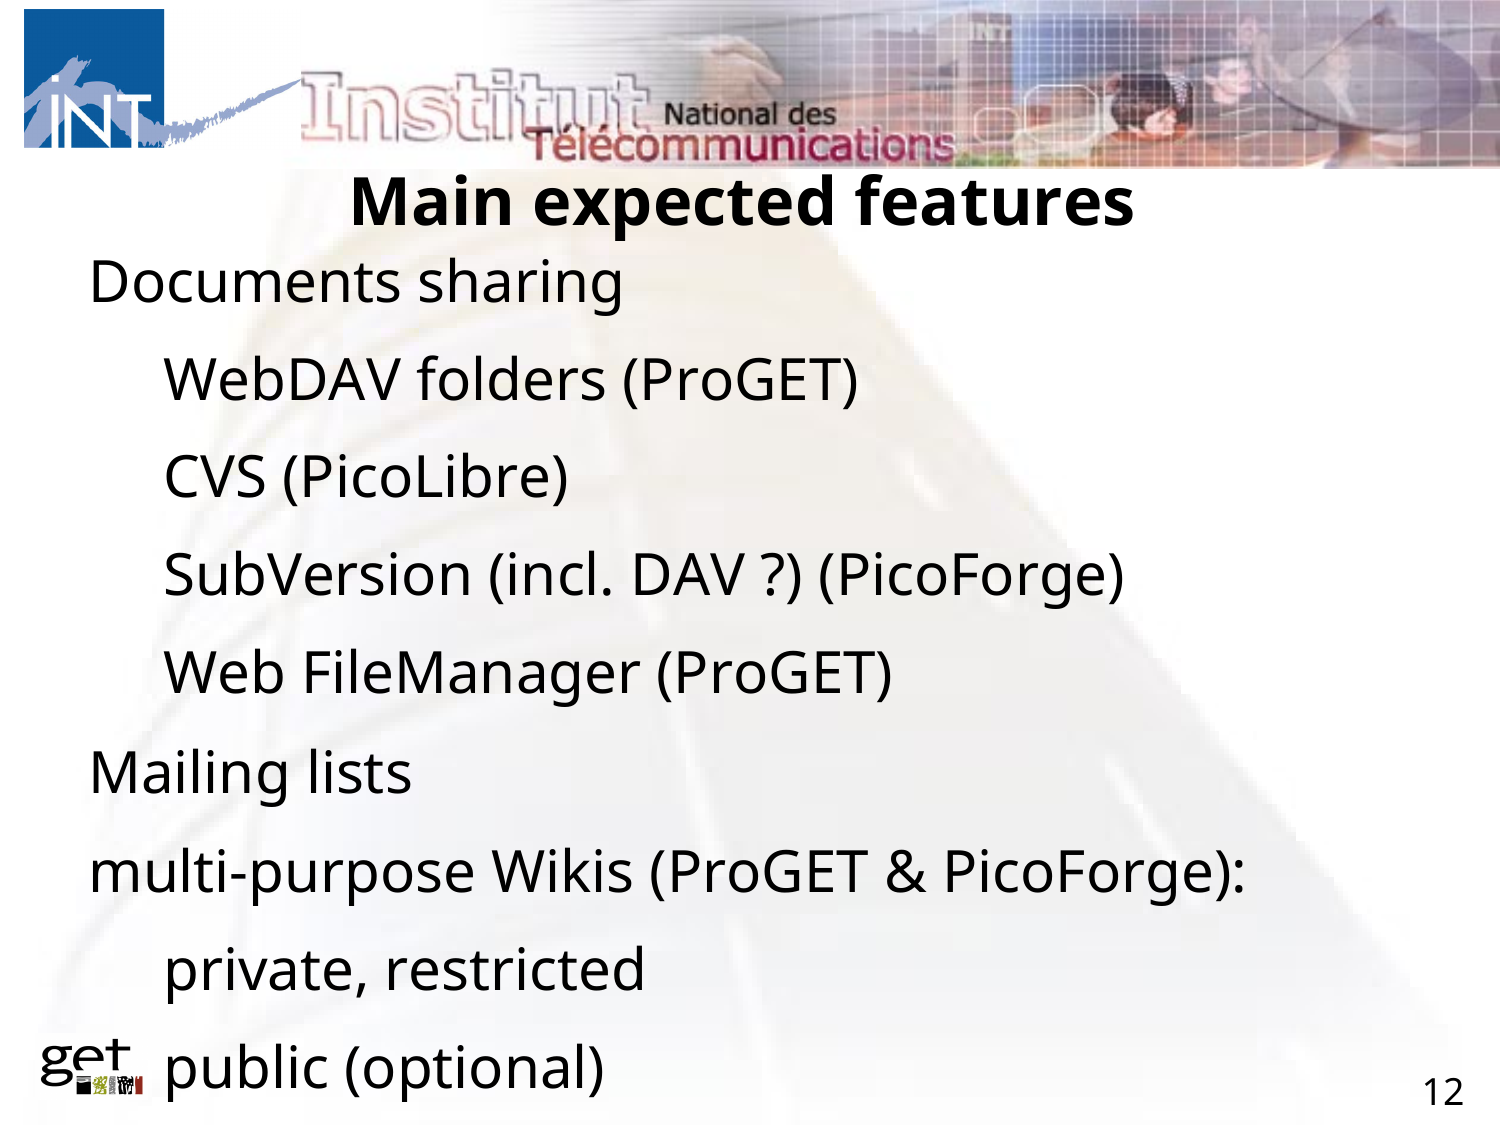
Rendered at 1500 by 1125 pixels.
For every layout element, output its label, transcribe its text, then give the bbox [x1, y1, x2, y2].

picture [0, 0, 1500, 1125]
title Main expected features [67, 147, 1418, 247]
list Documents sharing WebDAV folders (ProGET) CVS (PicoLibre) SubVersion (incl. DAV ?) (PicoForge) Web FileManager (ProGET) Mailing lists multi-purpose Wikis (ProGET & PicoForge): private, restricted public (optional) for Web site (optional) [88, 236, 1439, 1111]
